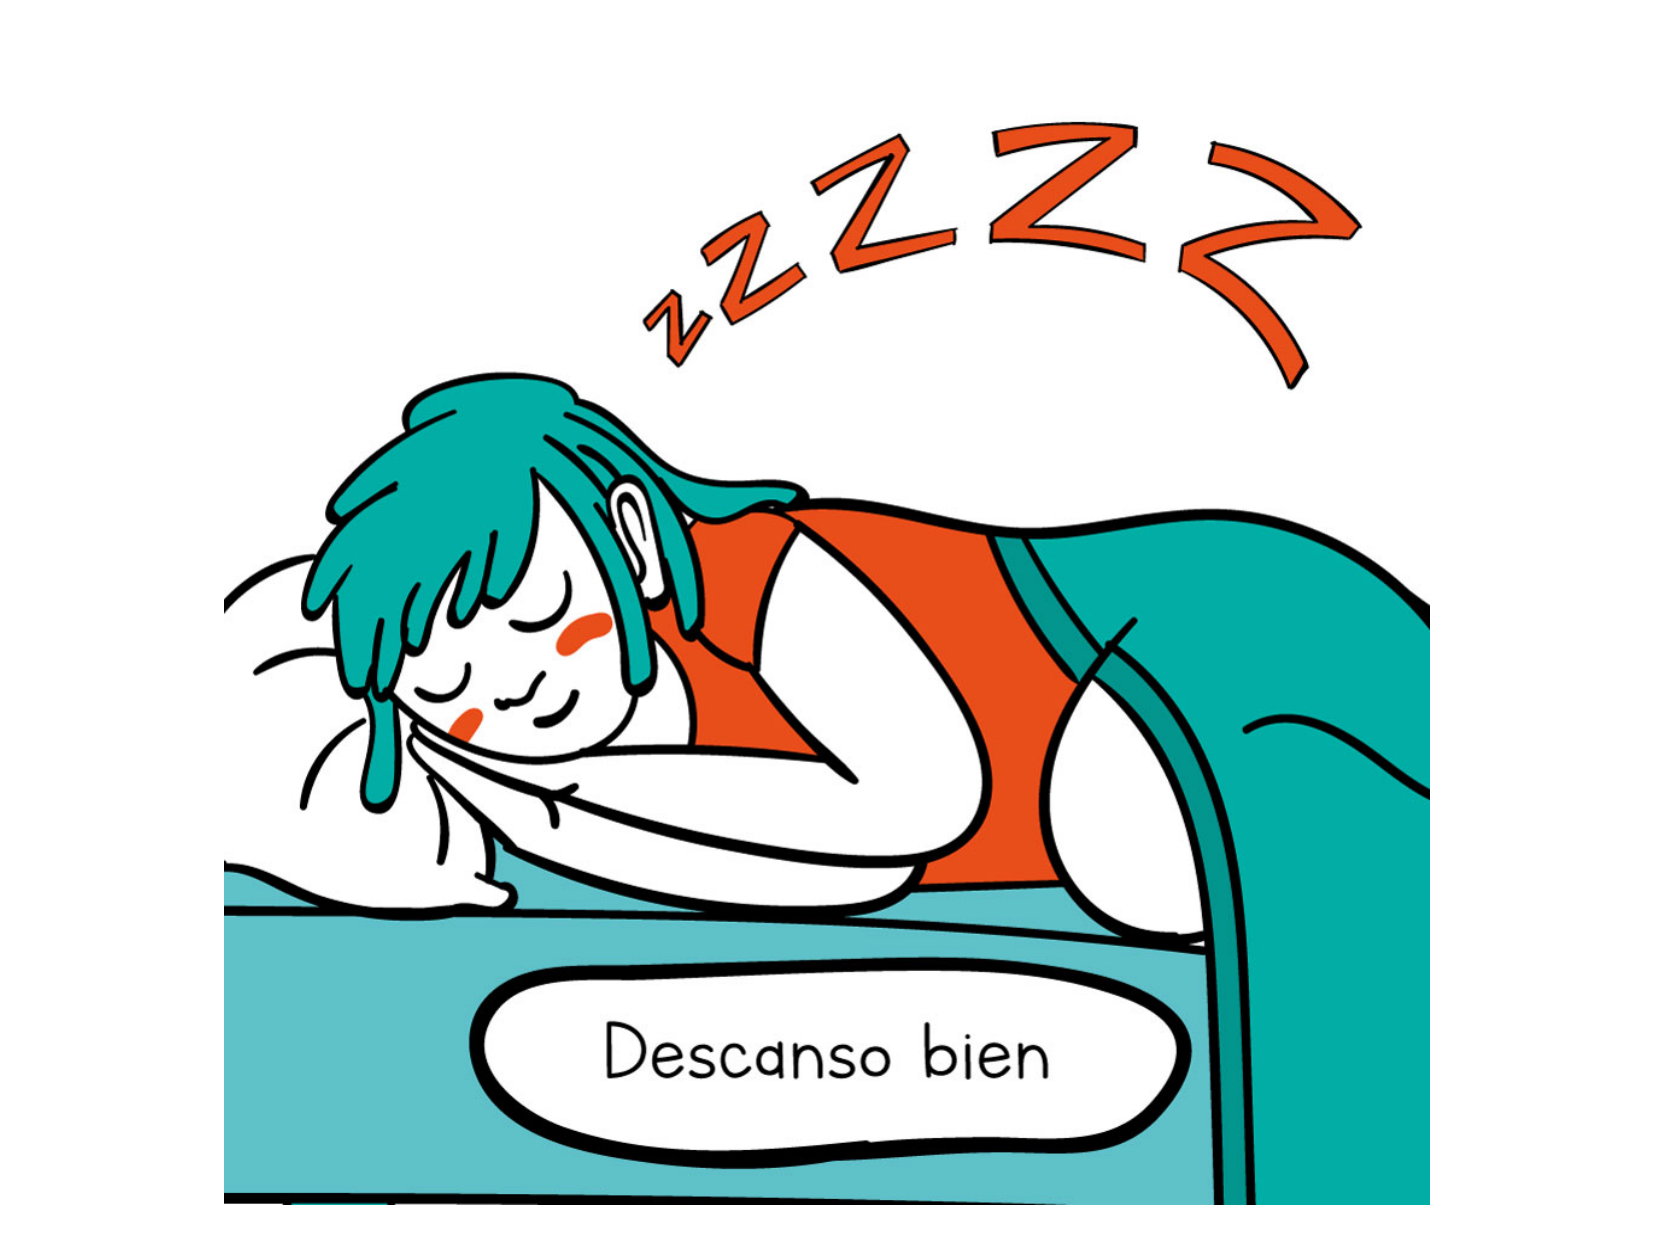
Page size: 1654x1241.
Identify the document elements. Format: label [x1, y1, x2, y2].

picture [224, 11, 1430, 1205]
